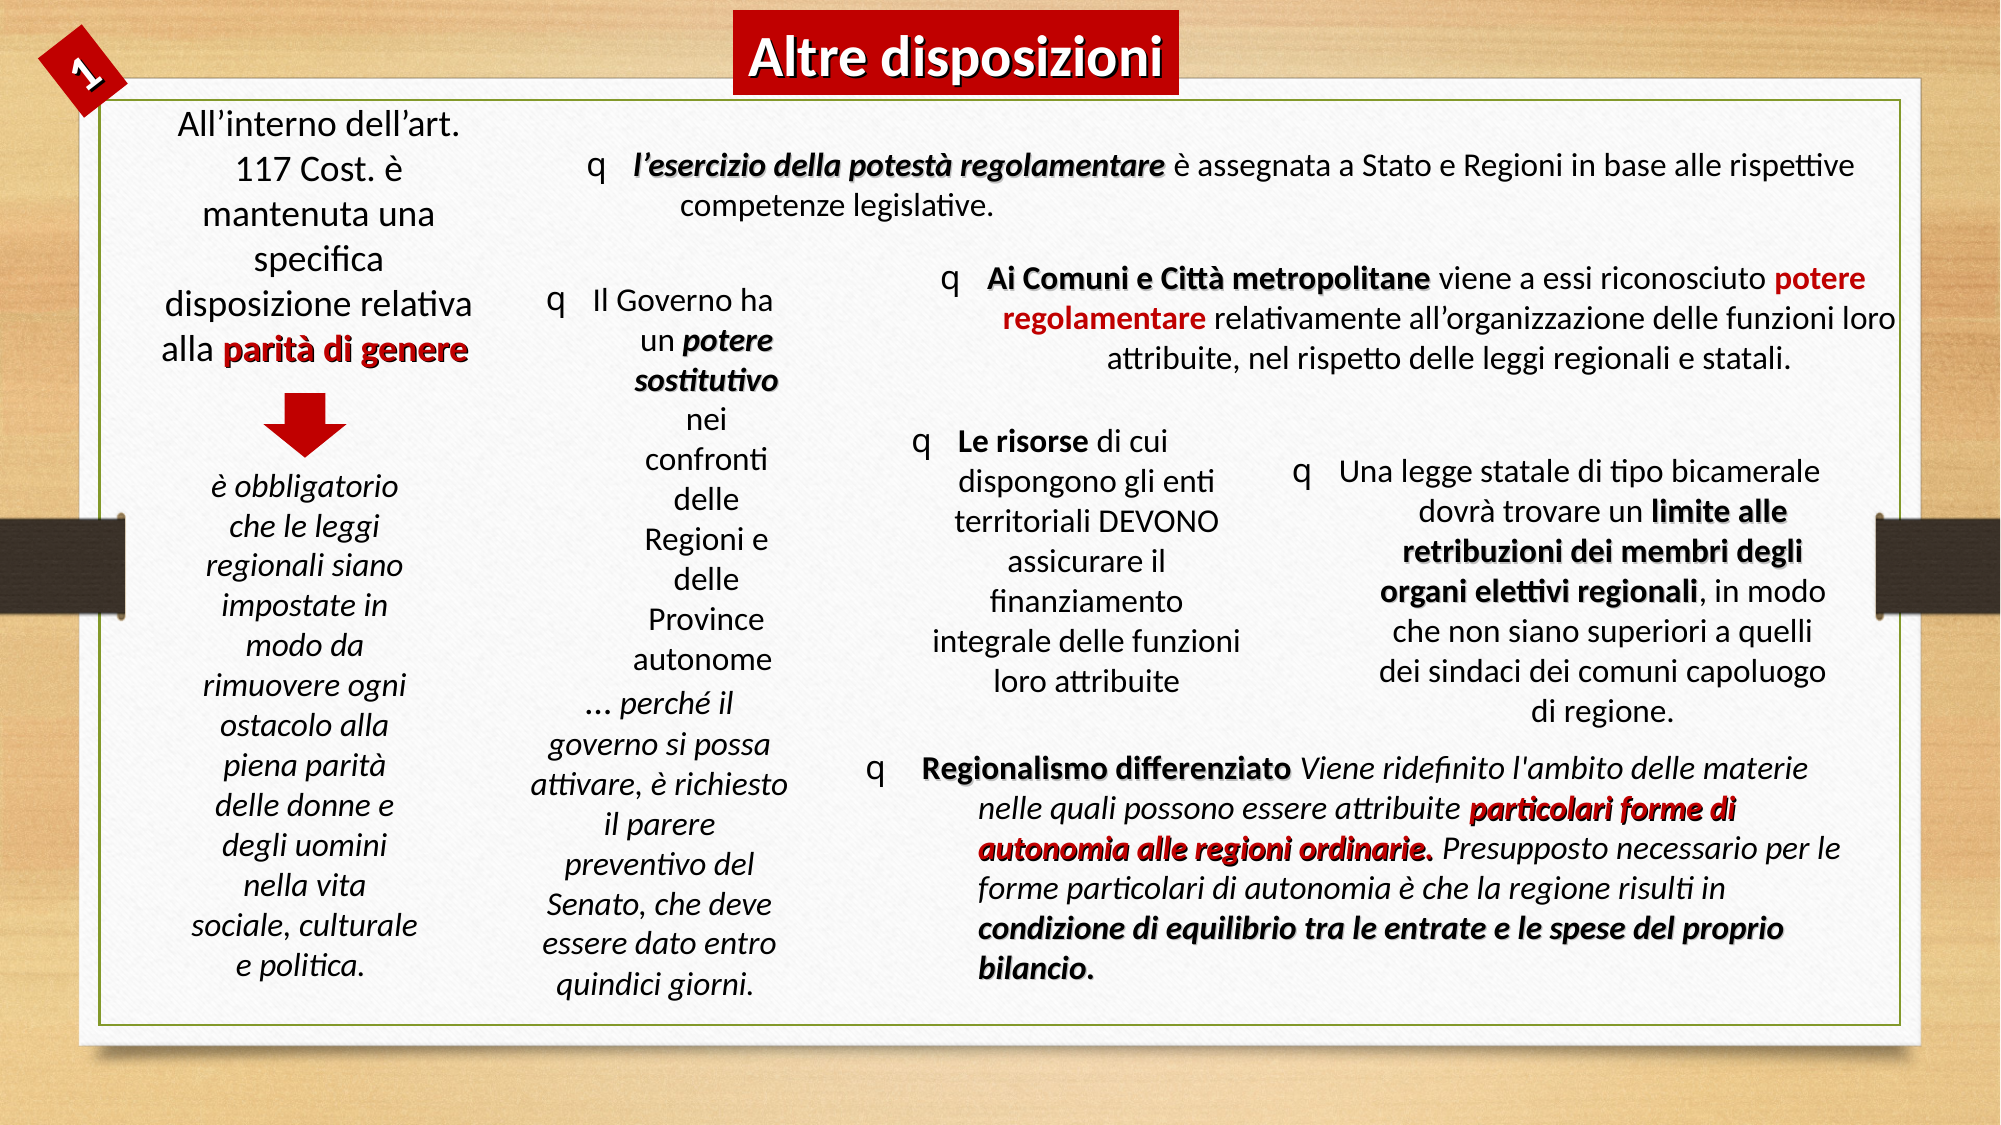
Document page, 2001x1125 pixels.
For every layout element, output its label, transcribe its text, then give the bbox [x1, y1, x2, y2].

text_box Ai Comuni e Città metropolitane viene a essi riconosciuto potere regolamentare relativamente all’organizzazione delle funzioni loro attribuite, nel rispetto delle leggi regionali e statali. [882, 249, 1925, 384]
text_box Il Governo ha un potere sostitutivo nei confronti delle Regioni e delle Province autonome … perché il governo si possa attivare, è richiesto il parere preventivo del Senato, che deve essere dato entro quindici giorni. [515, 270, 804, 1009]
text_box Una legge statale di tipo bicamerale dovrà trovare un limite alle retribuzioni dei membri degli organi elettivi regionali, in modo che non siano superiori a quelli dei sindaci dei comuni capoluogo di regione. [1269, 442, 1844, 737]
text_box 1 [37, 24, 128, 118]
text_box l’esercizio della potestà regolamentare è assegnata a Stato e Regioni in base alle rispettive competenze legislative. [571, 91, 1948, 231]
text_box All’interno dell’art. 117 Cost. è mantenuta una specifica disposizione relativa alla parità di genere [143, 91, 495, 376]
text_box [266, 394, 344, 457]
text_box Regionalismo differenziato Viene ridefinito l'ambito delle materie nelle quali possono essere attribuite particolari forme di autonomia alle regioni ordinarie. Presupposto necessario per le forme particolari di autonomia è che la regione risulti in condizione di equilibrio tra le entrate e le spese del proprio bilancio. [850, 739, 1888, 997]
text_box Altre disposizioni [733, 10, 1179, 95]
text_box è obbligatorio che le leggi regionali siano impostate in modo da rimuovere ogni ostacolo alla piena parità delle donne e degli uomini nella vita sociale, culturale e politica. [175, 456, 435, 990]
text_box Le risorse di cui dispongono gli enti territoriali DEVONO assicurare il finanziamento integrale delle funzioni loro attribuite [820, 412, 1260, 706]
